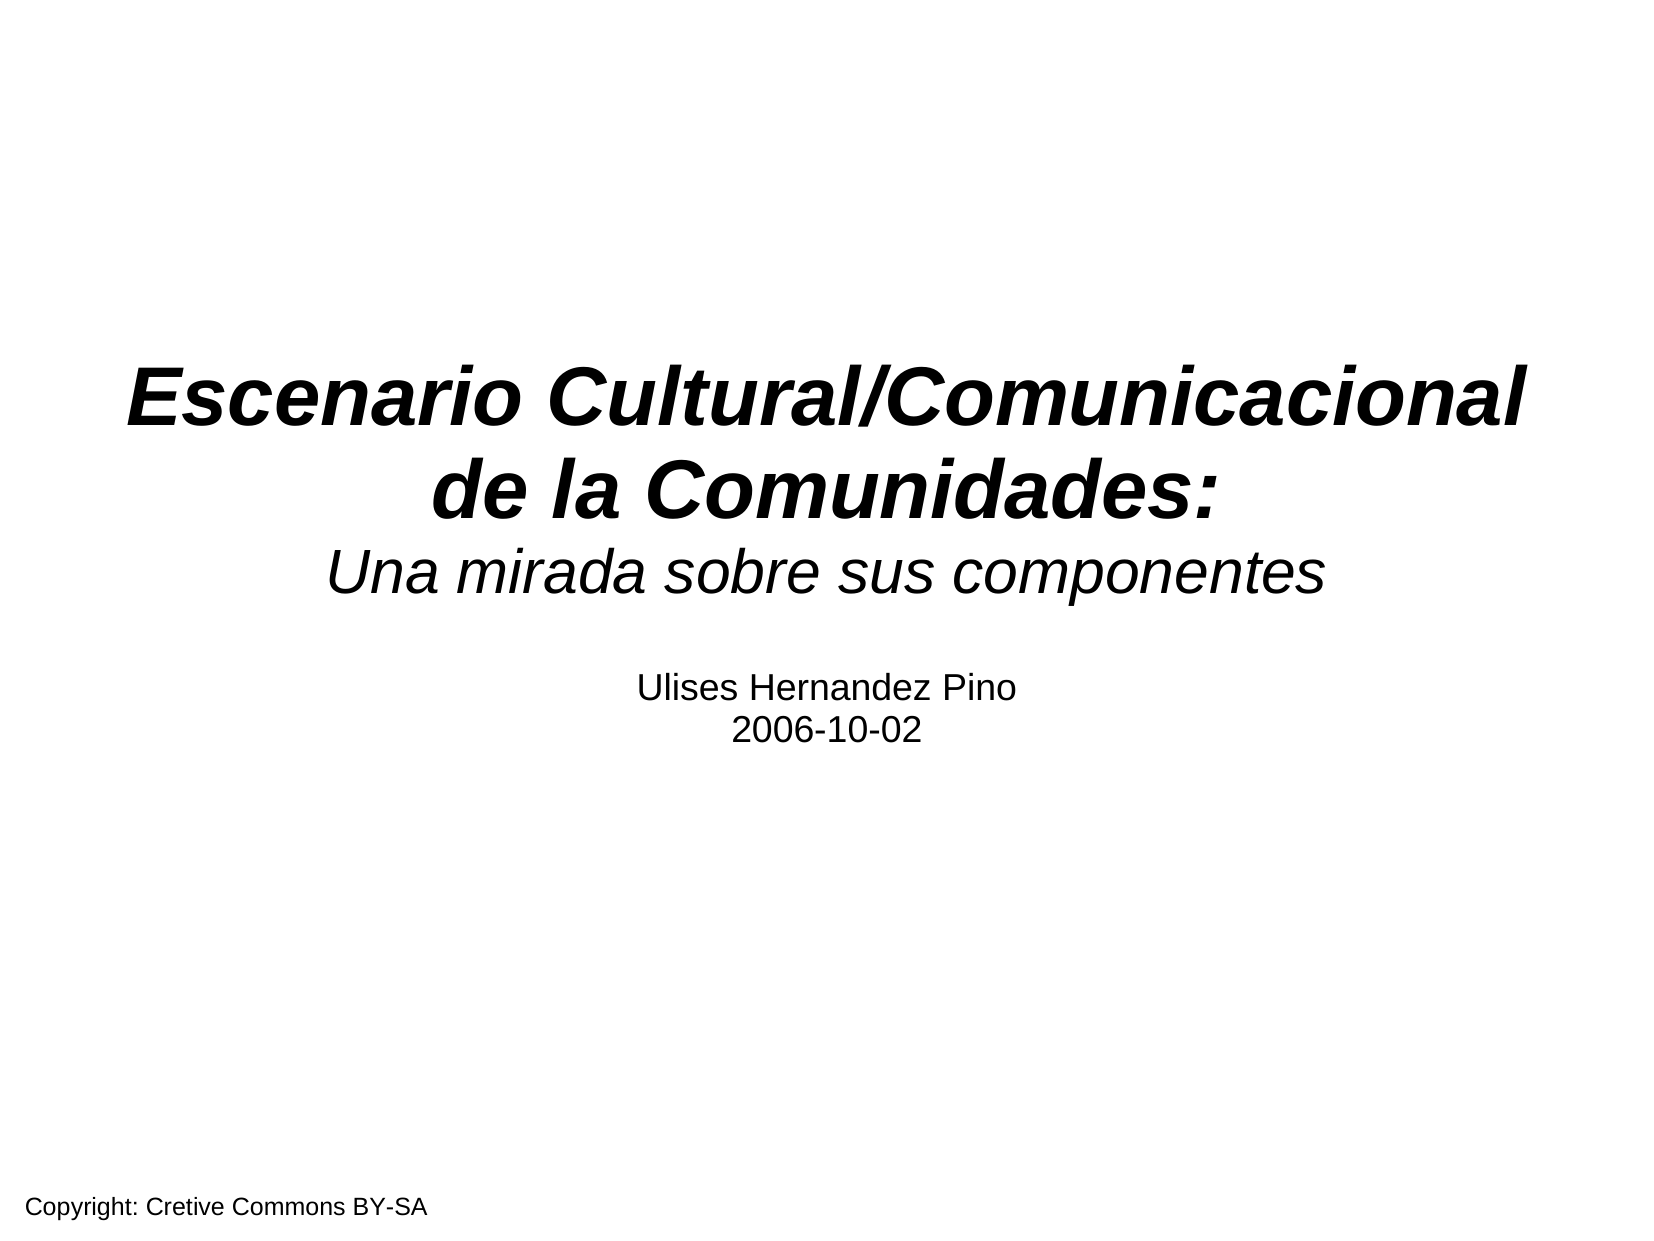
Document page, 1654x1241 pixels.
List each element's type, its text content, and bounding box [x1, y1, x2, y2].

title Escenario Cultural/Comunicacional de la Comunidades: Una mirada sobre sus componentes [82, 350, 1571, 607]
text_box Ulises Hernandez Pino 2006-10-02 [621, 659, 1032, 759]
text_box Copyright: Cretive Commons BY-SA [10, 1185, 443, 1229]
